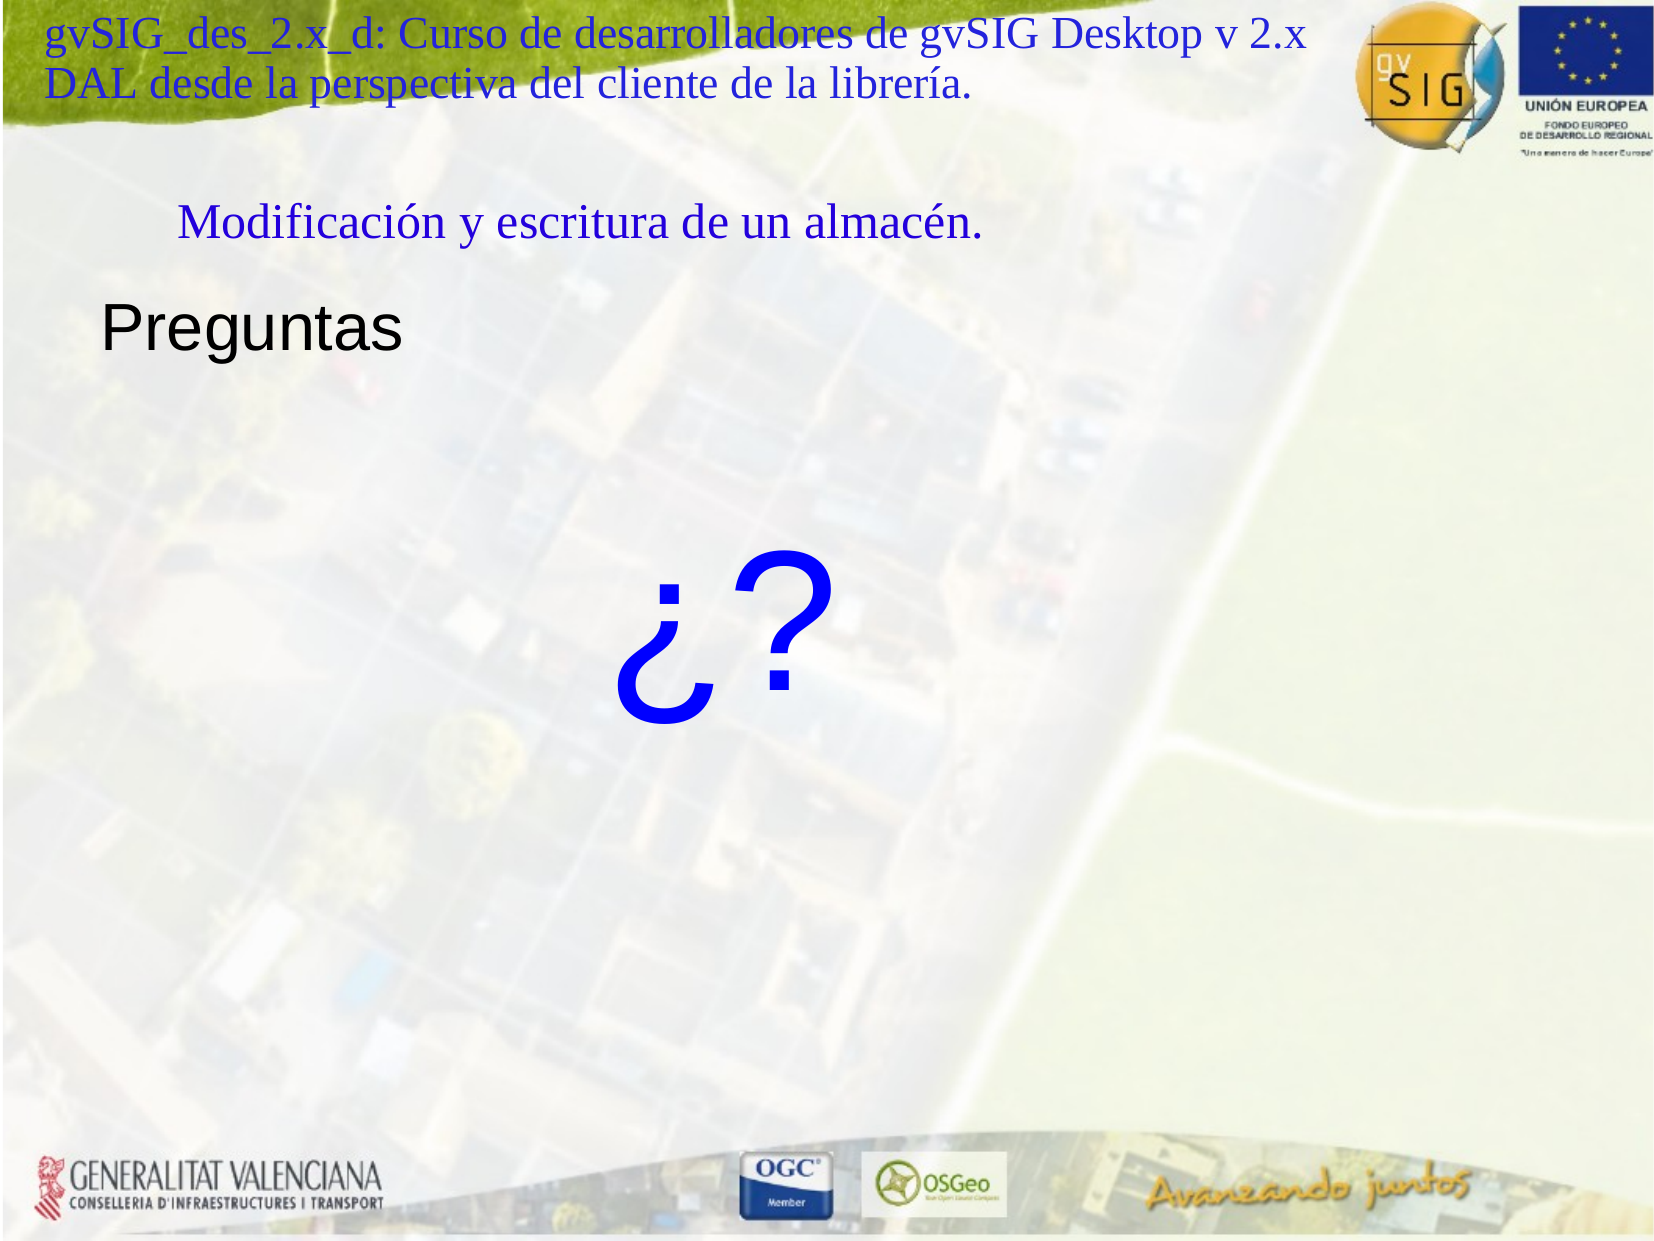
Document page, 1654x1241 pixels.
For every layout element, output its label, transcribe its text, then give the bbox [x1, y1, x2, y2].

picture [2, 0, 1654, 1241]
list Preguntas [82, 290, 1571, 1010]
title Modificación y escritura de un almacén. [177, 88, 1329, 290]
text_box ¿? [590, 501, 886, 741]
